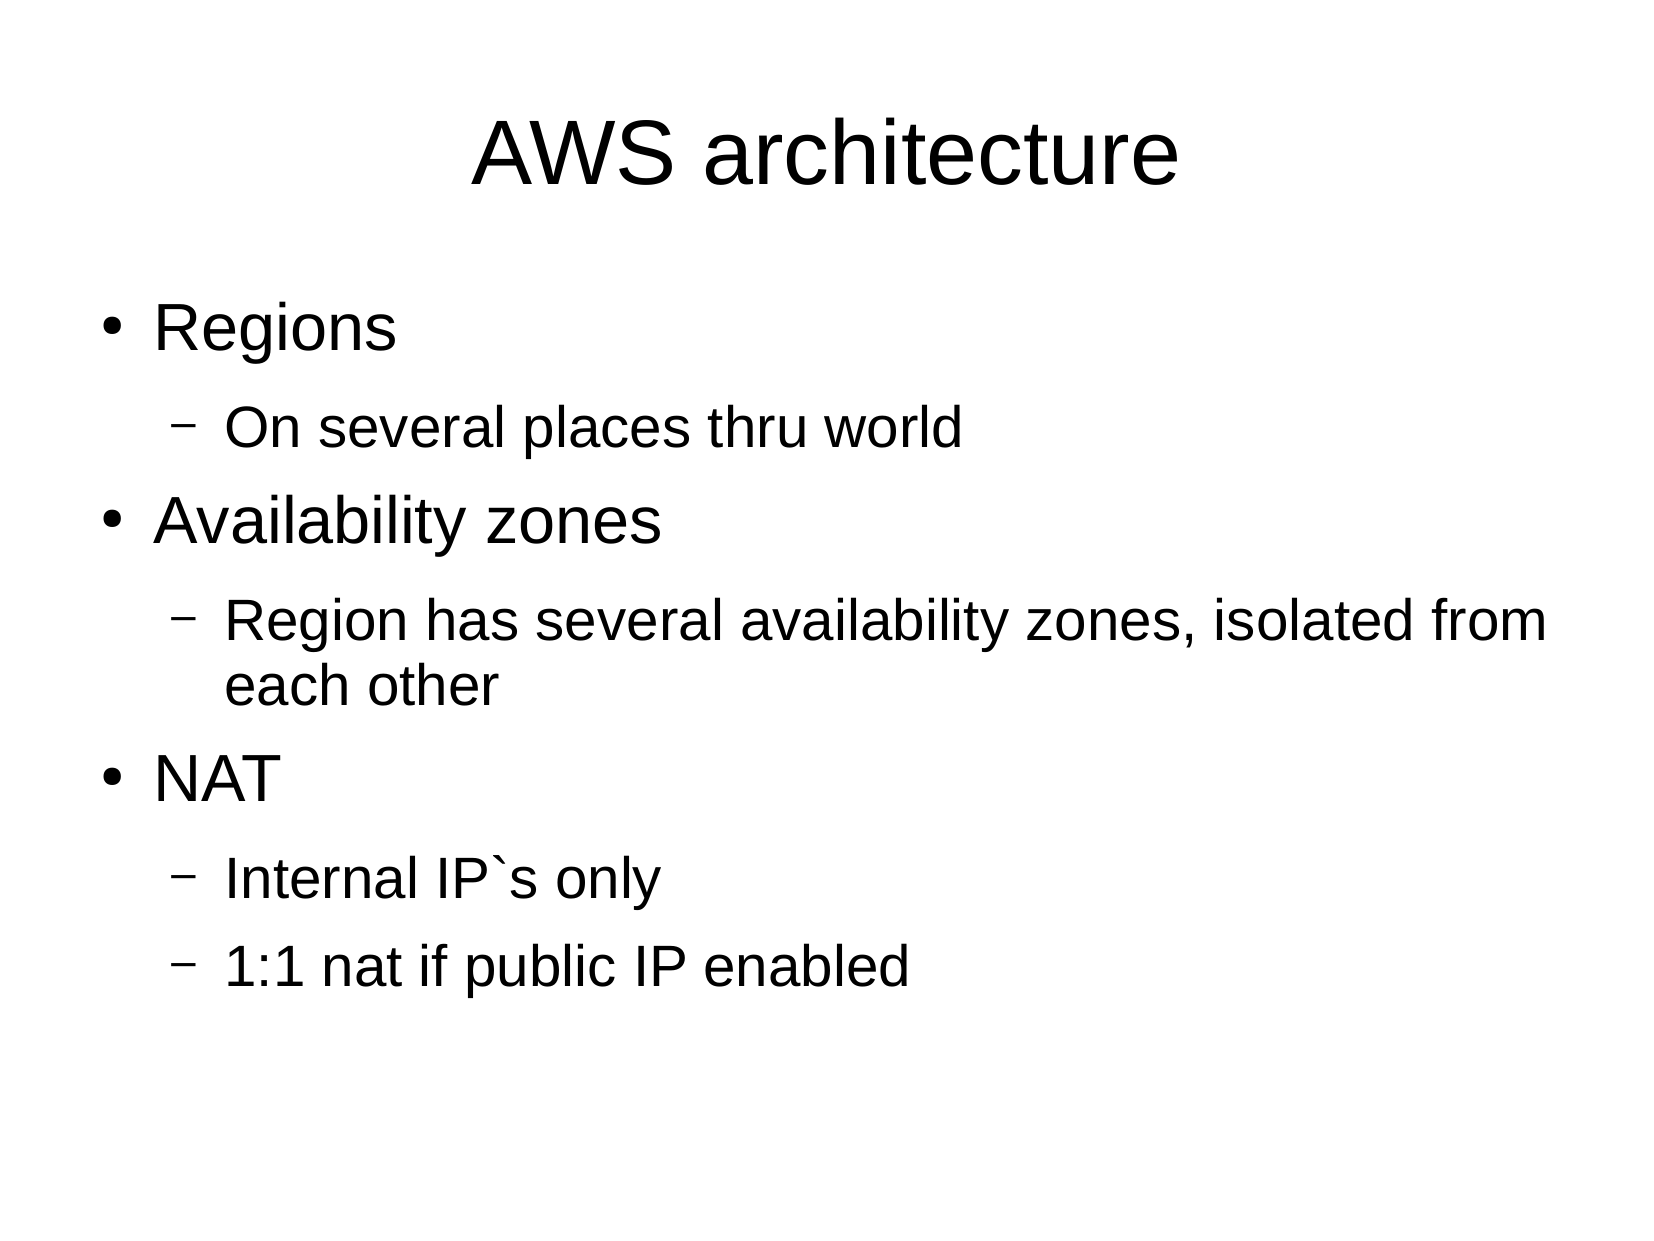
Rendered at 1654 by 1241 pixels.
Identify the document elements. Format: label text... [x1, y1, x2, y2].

title AWS architecture [82, 49, 1571, 257]
list Regions On several places thru world Availability zones Region has several availability zones, isolated from each other NAT Internal IP`s only 1:1 nat if public IP enabled [82, 290, 1571, 1010]
